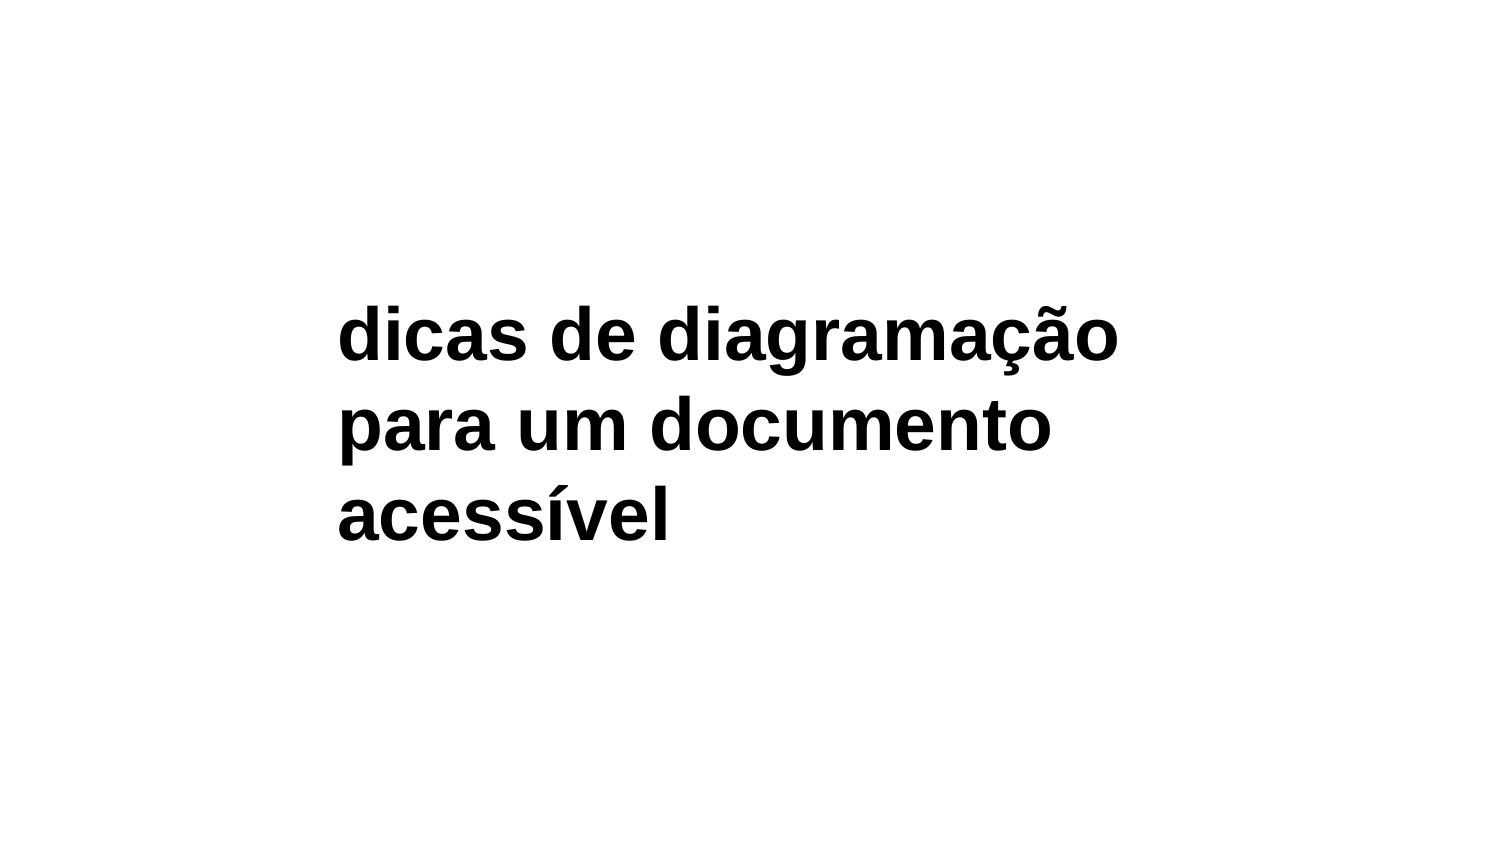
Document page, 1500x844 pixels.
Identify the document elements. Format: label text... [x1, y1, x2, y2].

text_box dicas de diagramação para um documento acessível [322, 270, 1178, 571]
